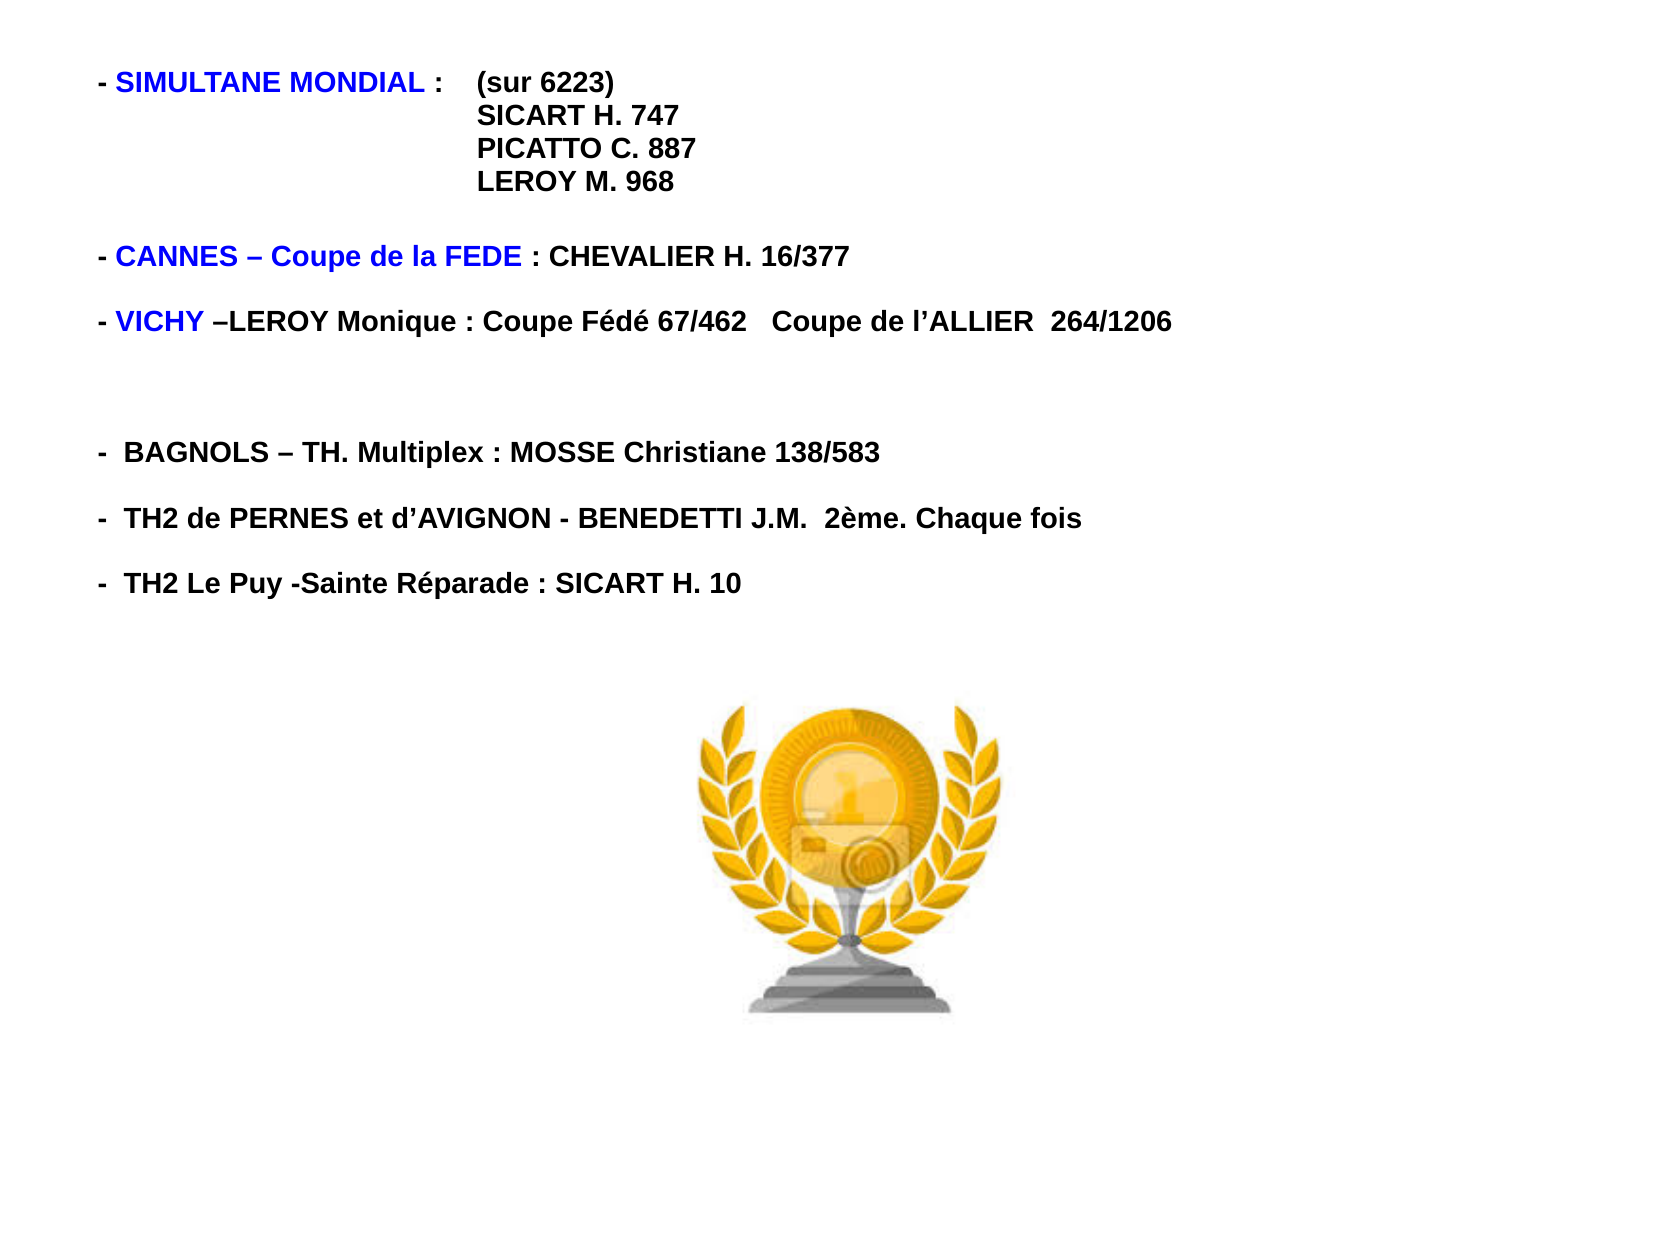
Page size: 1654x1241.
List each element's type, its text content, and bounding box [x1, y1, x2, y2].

picture [637, 646, 1063, 1072]
text_box - SIMULTANE MONDIAL : (sur 6223) SICART H. 747 PICATTO C. 887 LEROY M. 968 - CANNES – Coupe de la FEDE : CHEVALIER H. 16/377 - VICHY –LEROY Monique : Coupe Fédé 67/462 Coupe de l’ALLIER 264/1206 - BAGNOLS – TH. Multiplex : MOSSE Christiane 138/583 - TH2 de PERNES et d’AVIGNON - BENEDETTI J.M. 2ème. Chaque fois - TH2 Le Puy -Sainte Réparade : SICART H. 10 [82, 59, 1583, 641]
